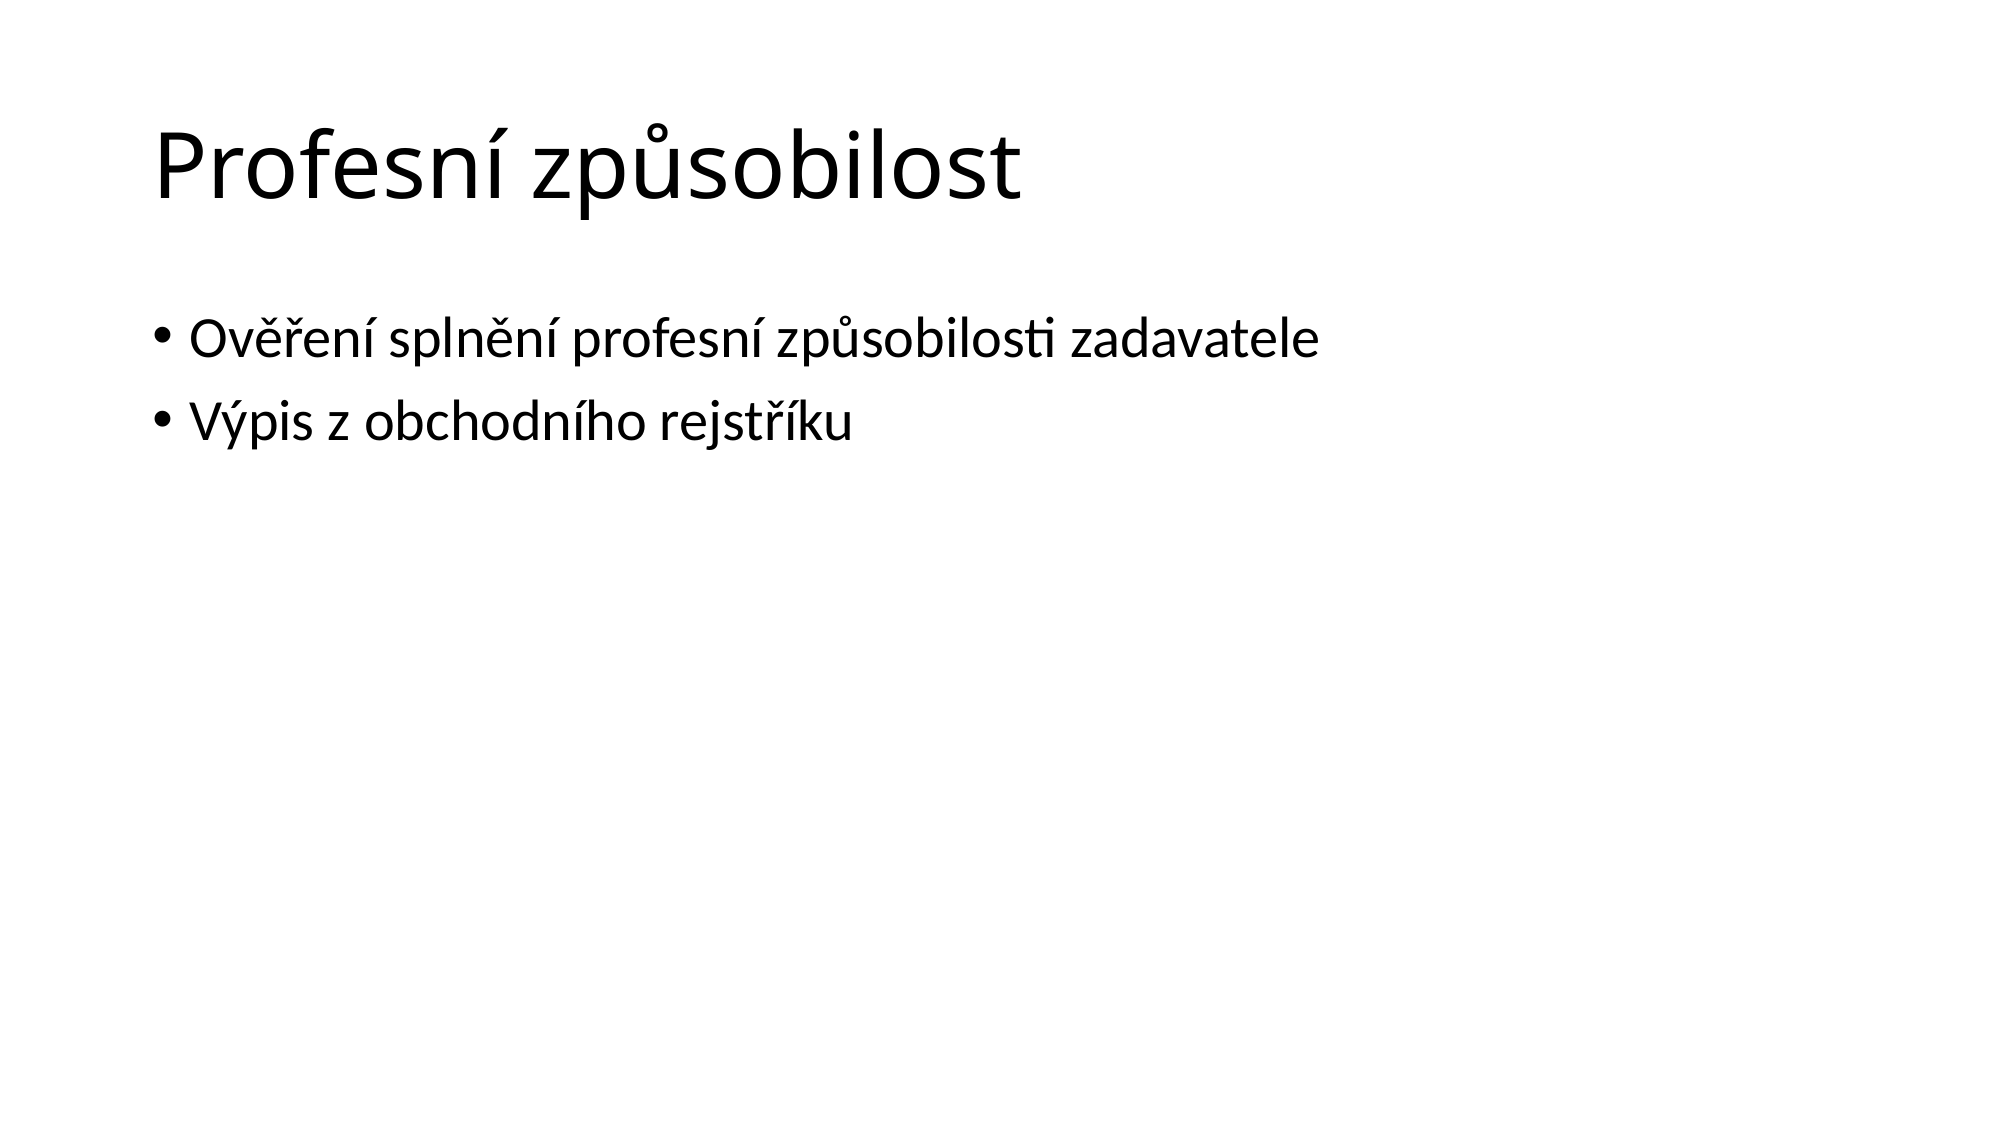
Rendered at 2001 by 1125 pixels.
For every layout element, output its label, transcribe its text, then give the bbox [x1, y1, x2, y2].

list Ověření splnění profesní způsobilosti zadavatele Výpis z obchodního rejstříku [137, 299, 1863, 1014]
title Profesní způsobilost [137, 59, 1863, 278]
